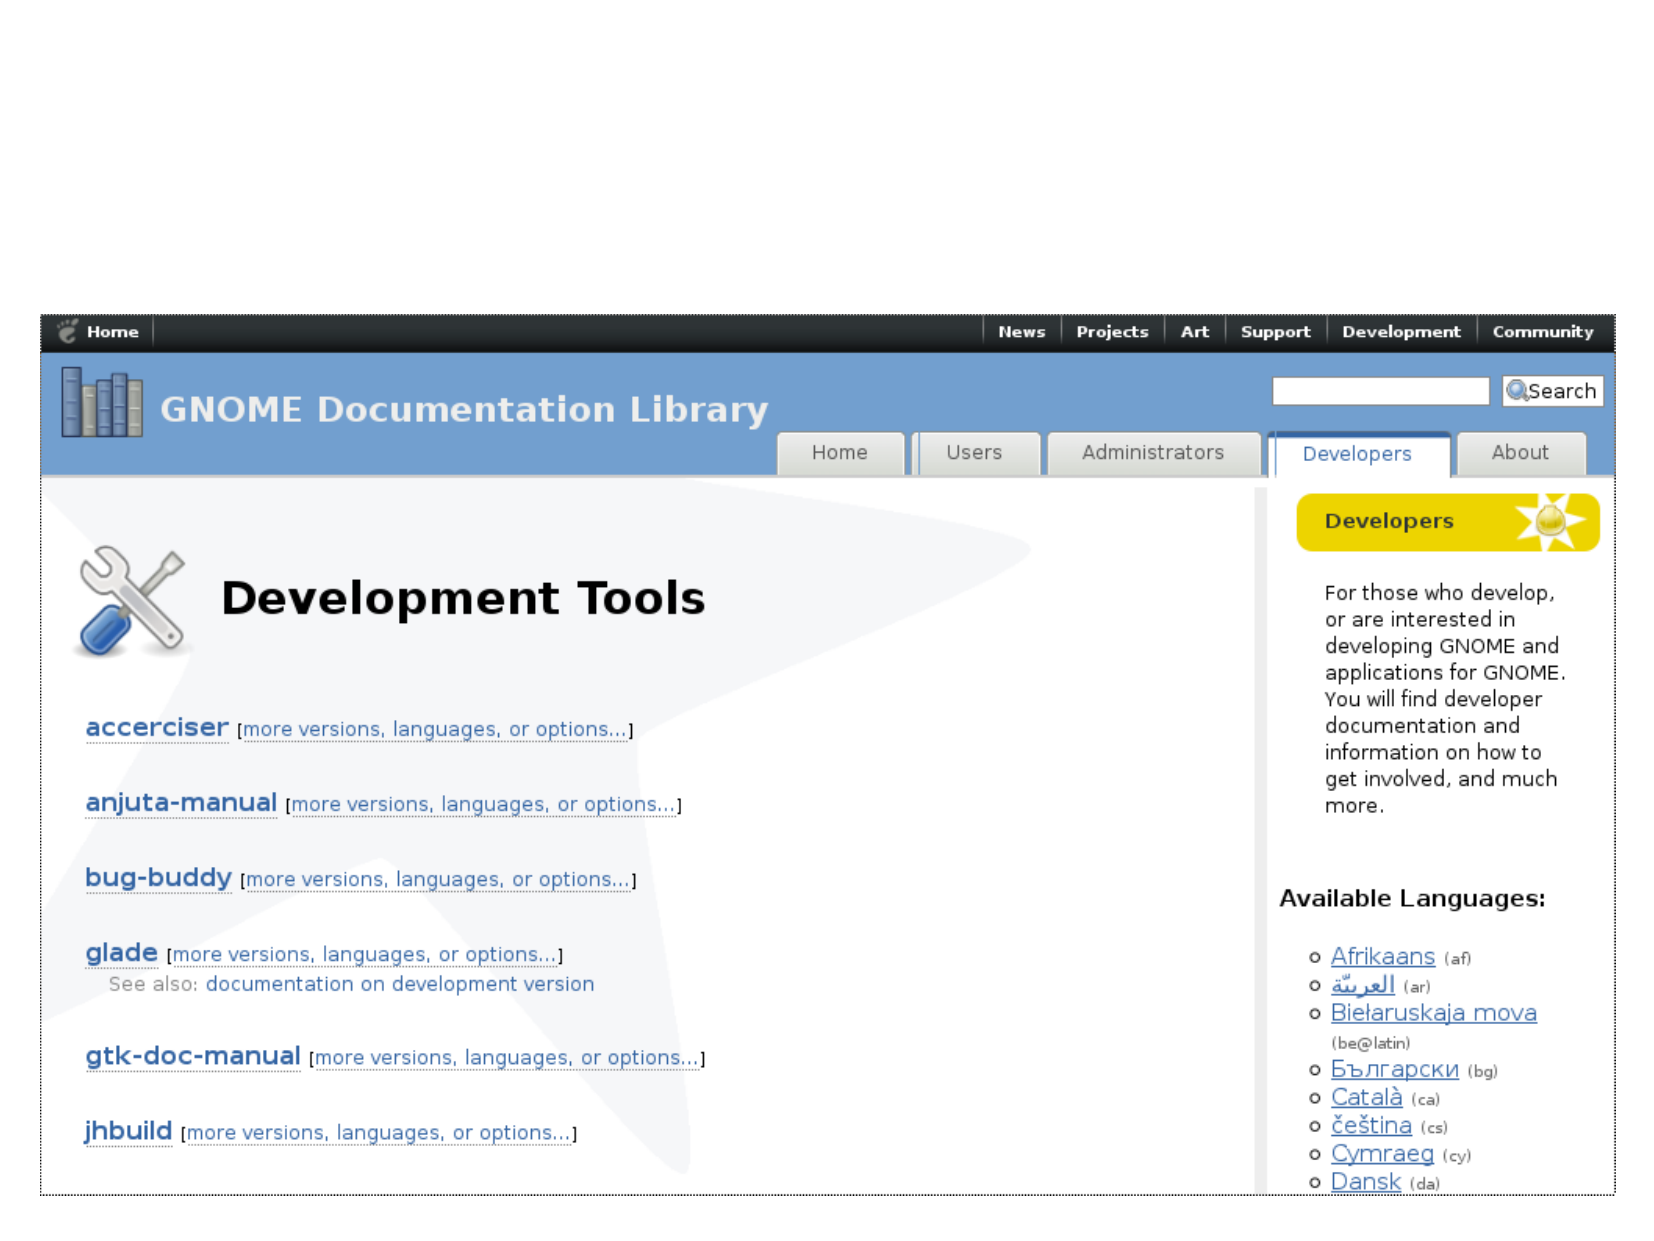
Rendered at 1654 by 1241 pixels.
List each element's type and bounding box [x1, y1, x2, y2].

picture [40, 314, 1616, 1196]
